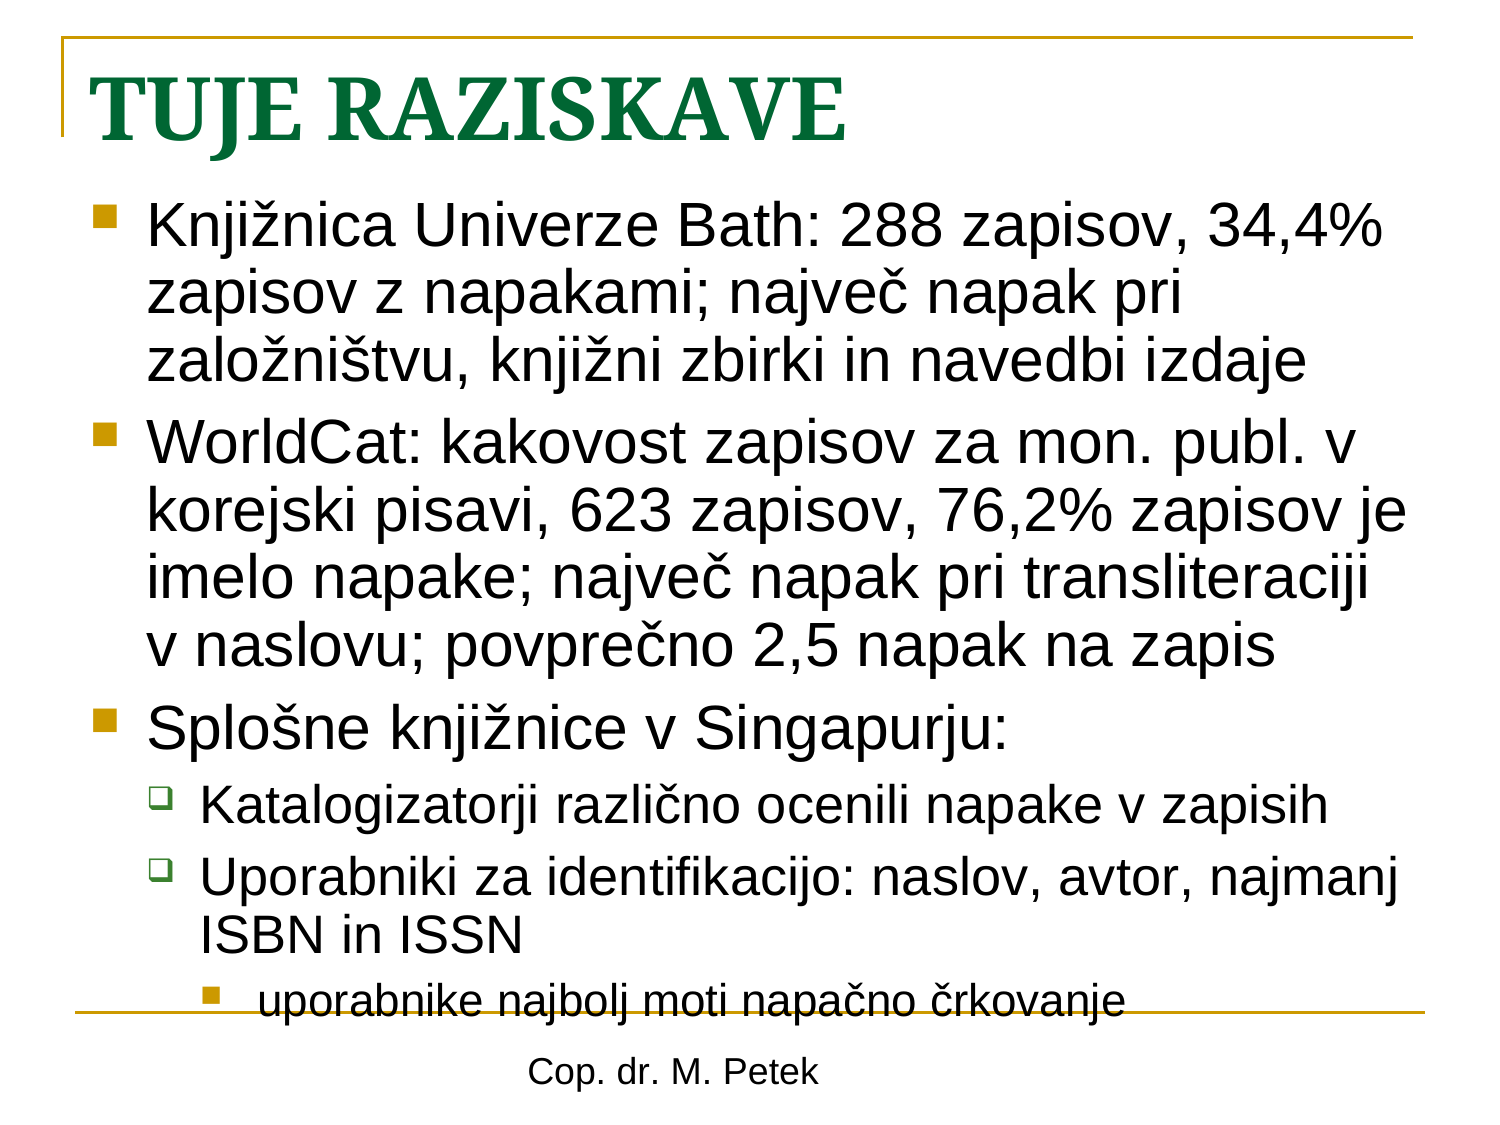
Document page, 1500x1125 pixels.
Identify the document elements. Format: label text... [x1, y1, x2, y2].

title TUJE RAZISKAVE [75, 45, 1426, 184]
list Knjižnica Univerze Bath: 288 zapisov, 34,4% zapisov z napakami; največ napak pri založništvu, knjižni zbirki in navedbi izdaje WorldCat: kakovost zapisov za mon. publ. v korejski pisavi, 623 zapisov, 76,2% zapisov je imelo napake; največ napak pri transliteraciji v naslovu; povprečno 2,5 napak na zapis Splošne knjižnice v Singapurju: Katalogizatorji različno ocenili napake v zapisih Uporabniki za identifikacijo: naslov, avtor, najmanj ISBN in ISSN uporabnike najbolj moti napačno črkovanje [75, 184, 1426, 1047]
